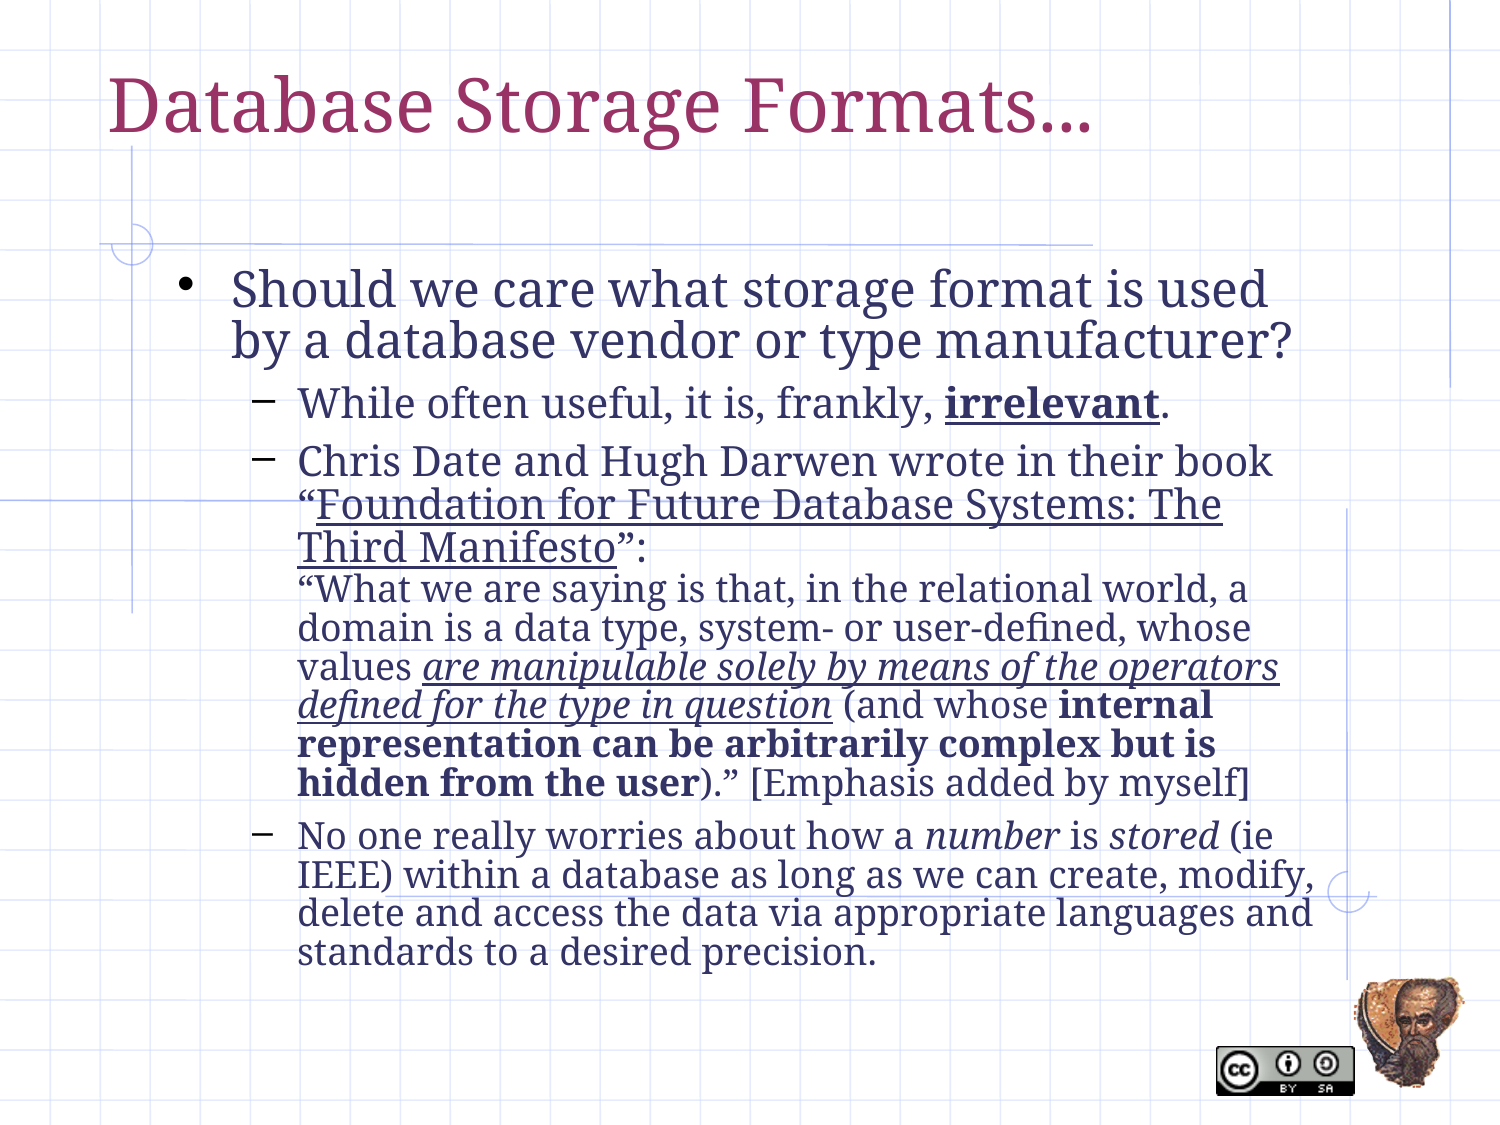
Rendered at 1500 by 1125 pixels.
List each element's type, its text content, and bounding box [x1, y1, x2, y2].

list Should we care what storage format is used by a database vendor or type manufacturer? While often useful, it is, frankly, irrelevant. Chris Date and Hugh Darwen wrote in their book “Foundation for Future Database Systems: The Third Manifesto”: “What we are saying is that, in the relational world, a domain is a data type, system- or user-defined, whose values are manipulable solely by means of the operators defined for the type in question (and whose internal representation can be arbitrarily complex but is hidden from the user).” [Emphasis added by myself] No one really worries about how a number is stored (ie IEEE) within a database as long as we can create, modify, delete and access the data via appropriate languages and standards to a desired precision. [177, 265, 1329, 1034]
title Database Storage Formats... [107, 42, 1457, 175]
picture [1216, 976, 1465, 1096]
